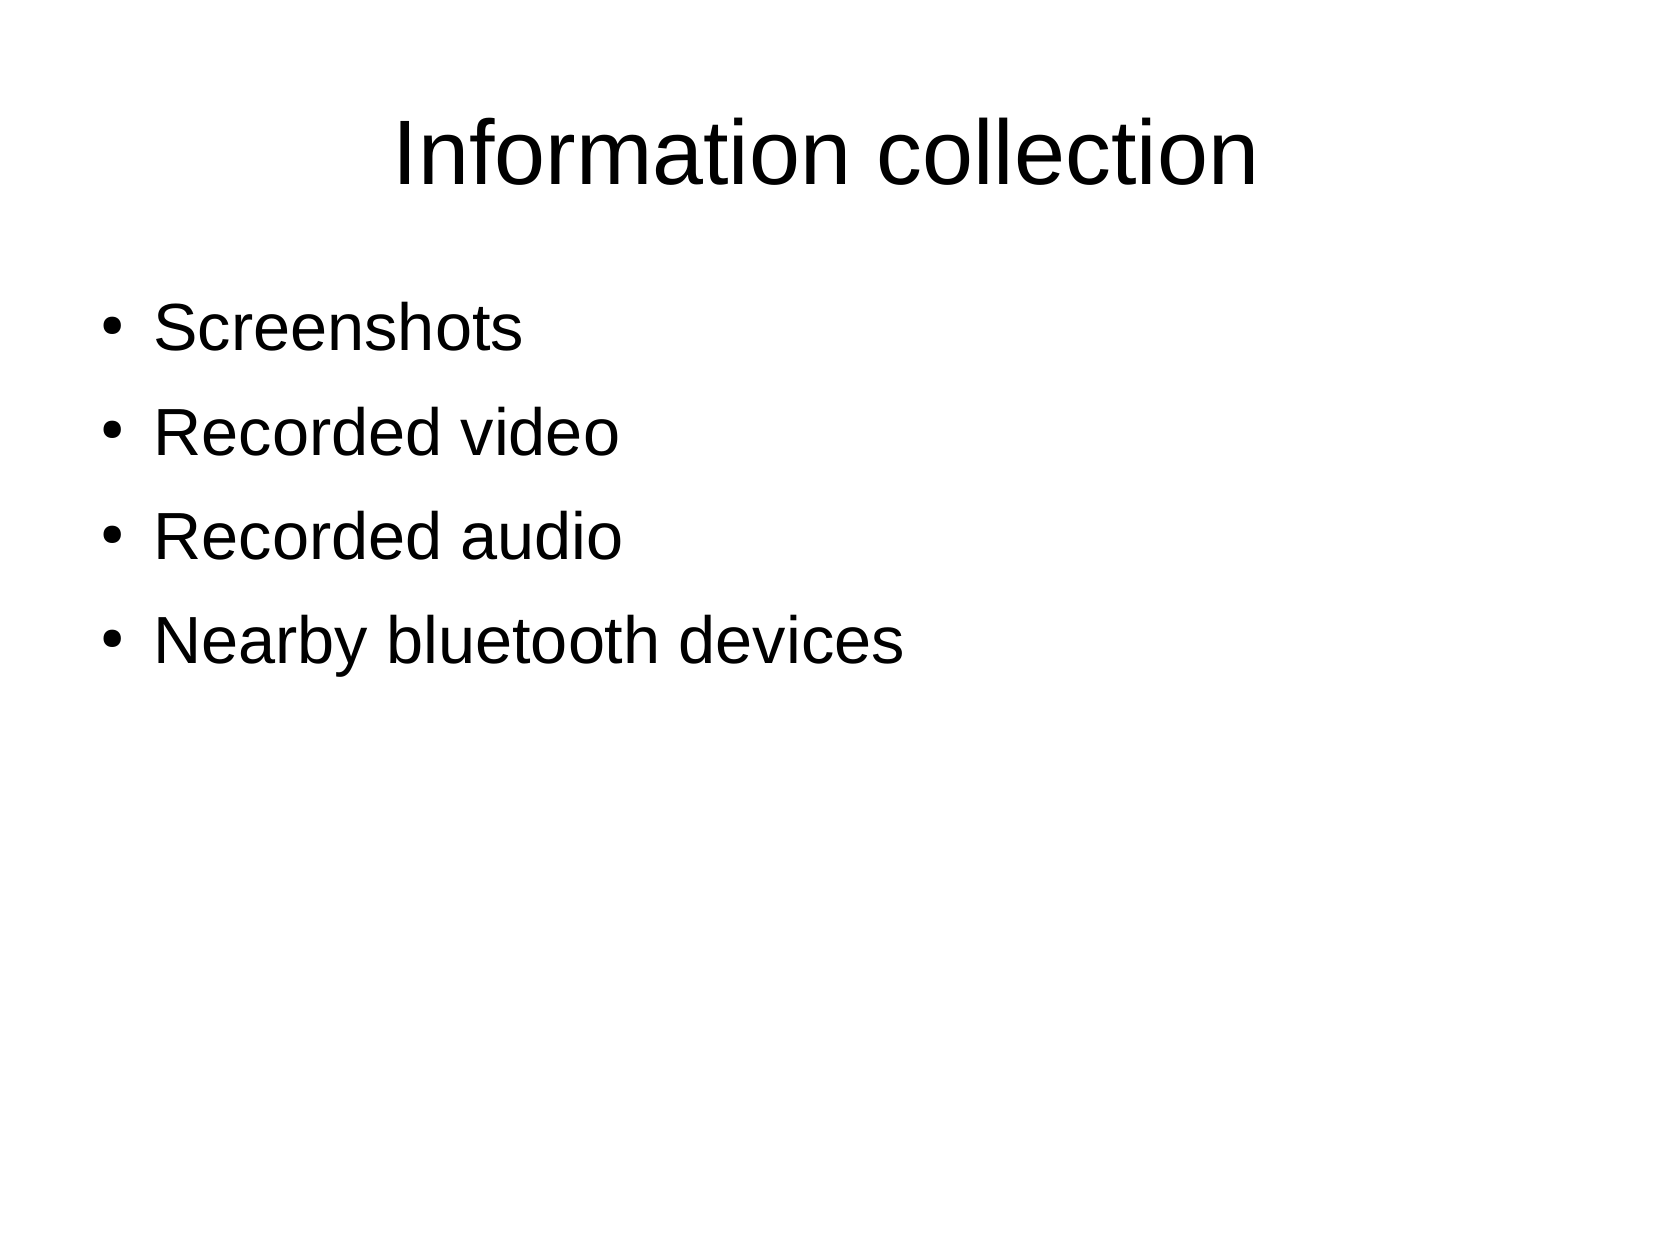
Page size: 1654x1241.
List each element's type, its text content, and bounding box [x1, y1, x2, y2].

list Screenshots Recorded video Recorded audio Nearby bluetooth devices [82, 290, 1571, 1109]
title Information collection [82, 49, 1571, 257]
